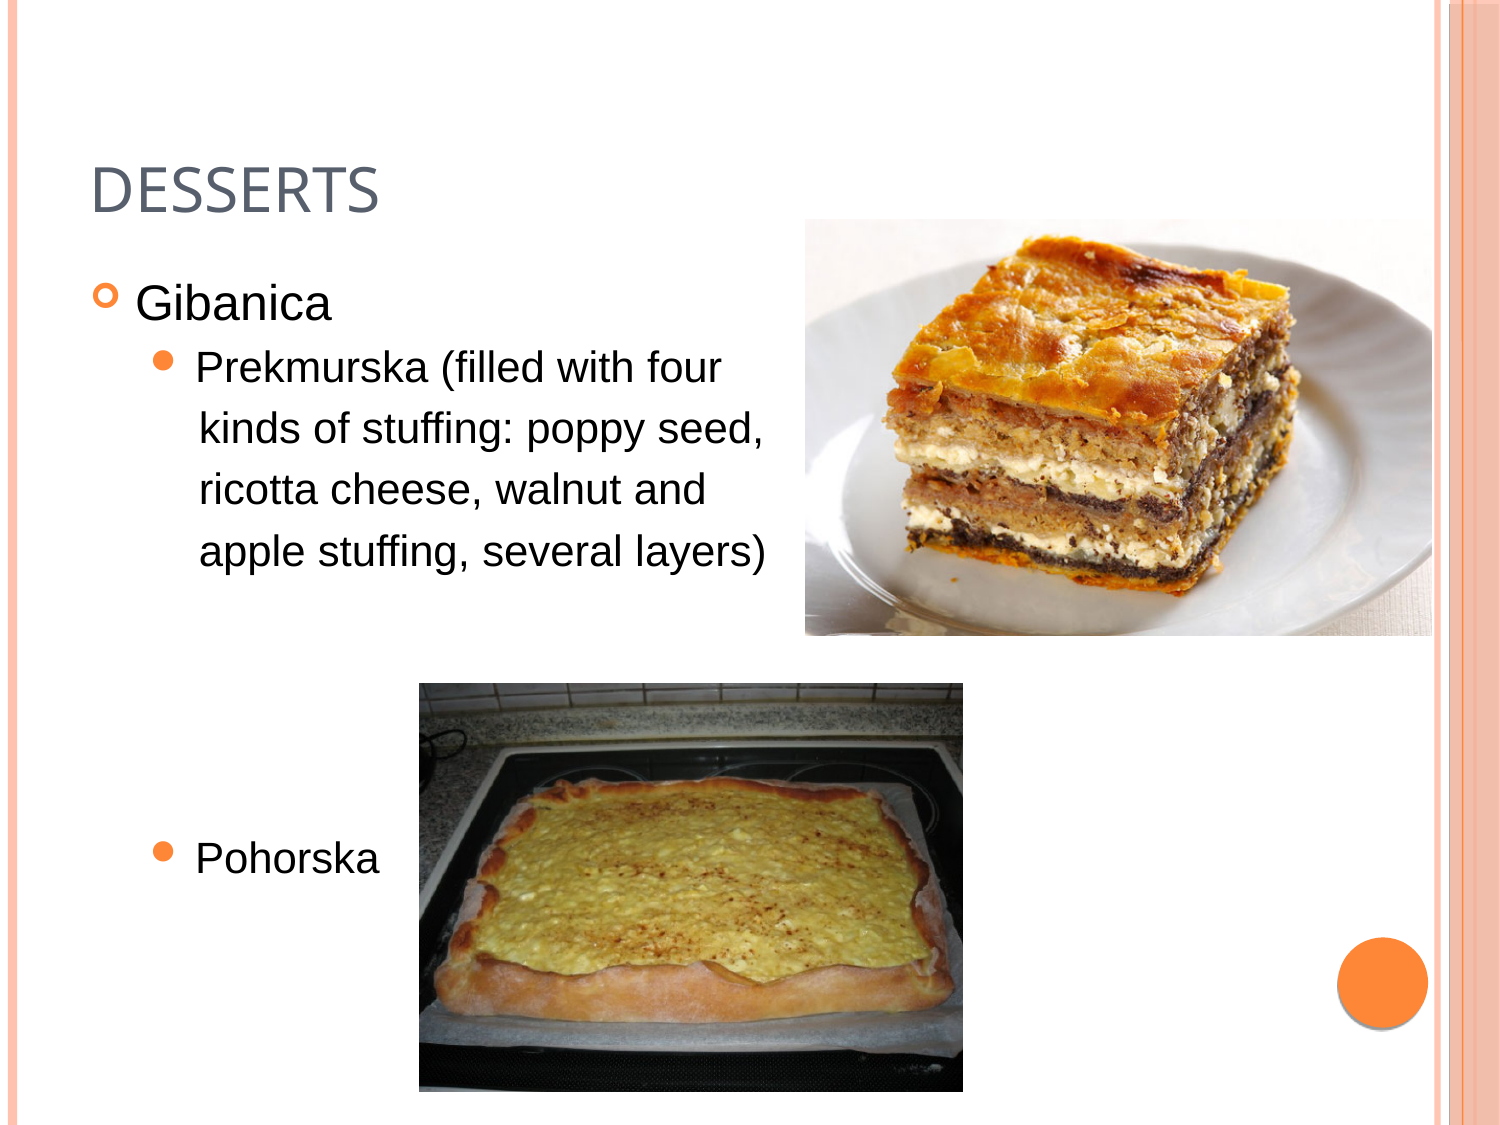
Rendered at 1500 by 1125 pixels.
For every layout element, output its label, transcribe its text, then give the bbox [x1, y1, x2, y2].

title DESSERTS [75, 45, 1300, 233]
list Gibanica Prekmurska (filled with four kinds of stuffing: poppy seed, ricotta cheese, walnut and apple stuffing, several layers) Pohorska [75, 262, 1300, 1062]
picture [419, 683, 963, 1092]
picture [805, 219, 1432, 636]
